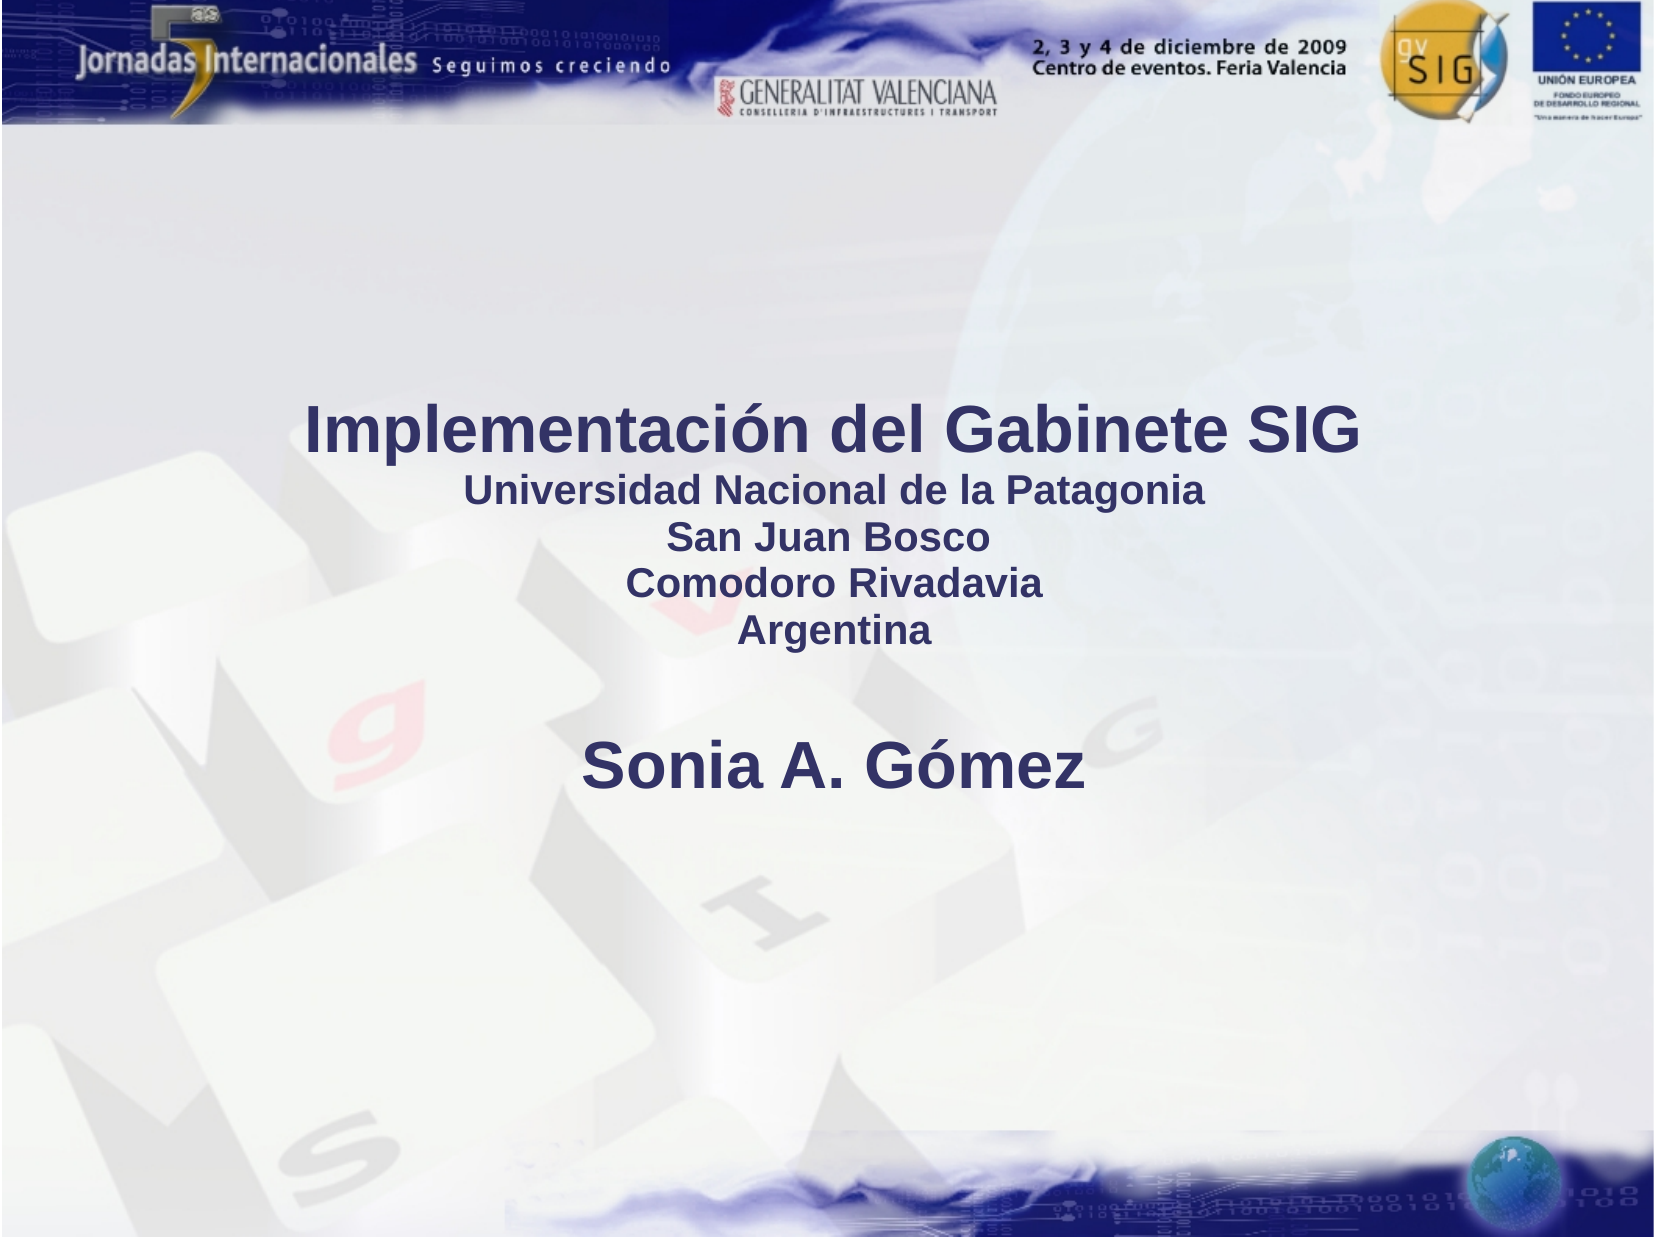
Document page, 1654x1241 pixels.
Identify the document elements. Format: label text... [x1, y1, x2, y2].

picture [2, 0, 1654, 1237]
text_box Implementación del Gabinete SIG Universidad Nacional de la Patagonia San Juan Bosco Comodoro Rivadavia Argentina Sonia A. Gómez [289, 385, 1379, 815]
